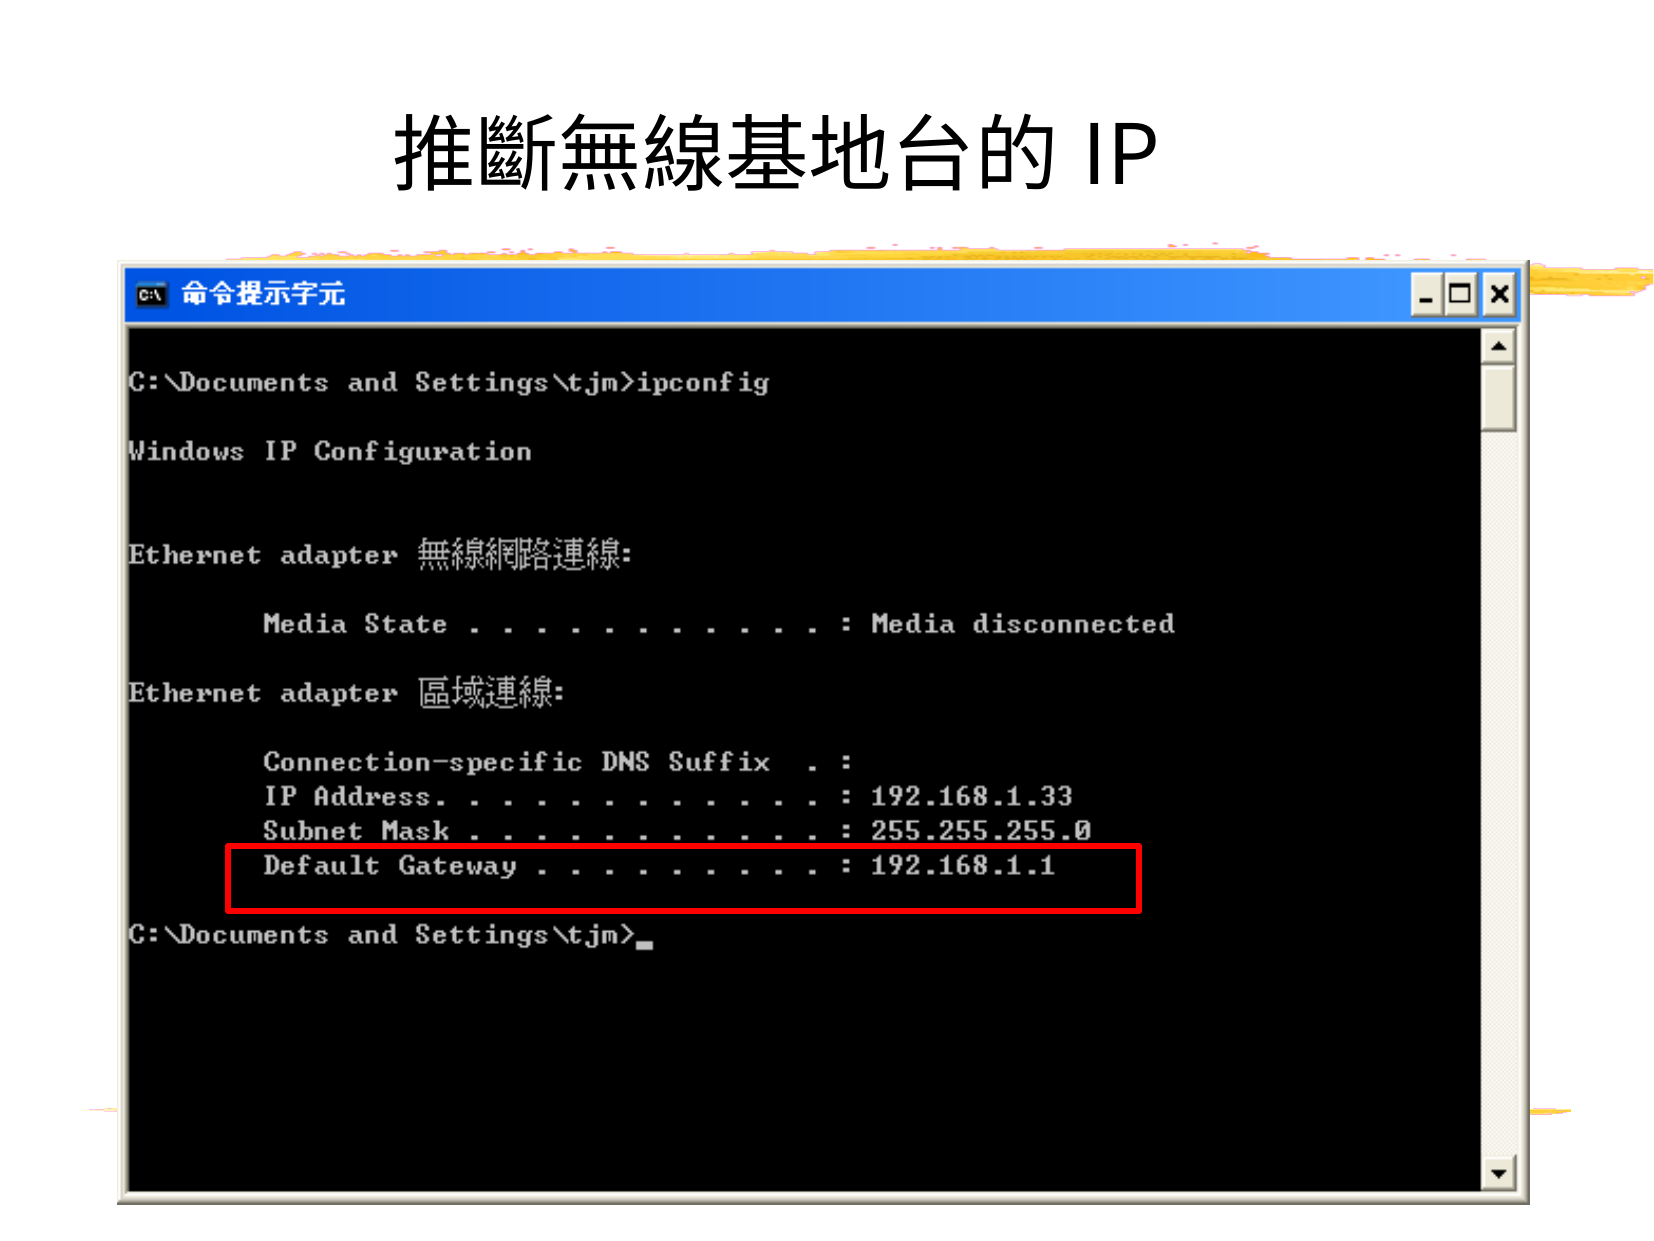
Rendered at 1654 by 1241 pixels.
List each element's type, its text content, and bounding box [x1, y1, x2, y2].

title 推斷無線基地台的IP [73, 41, 1479, 249]
picture [82, 237, 1654, 1205]
